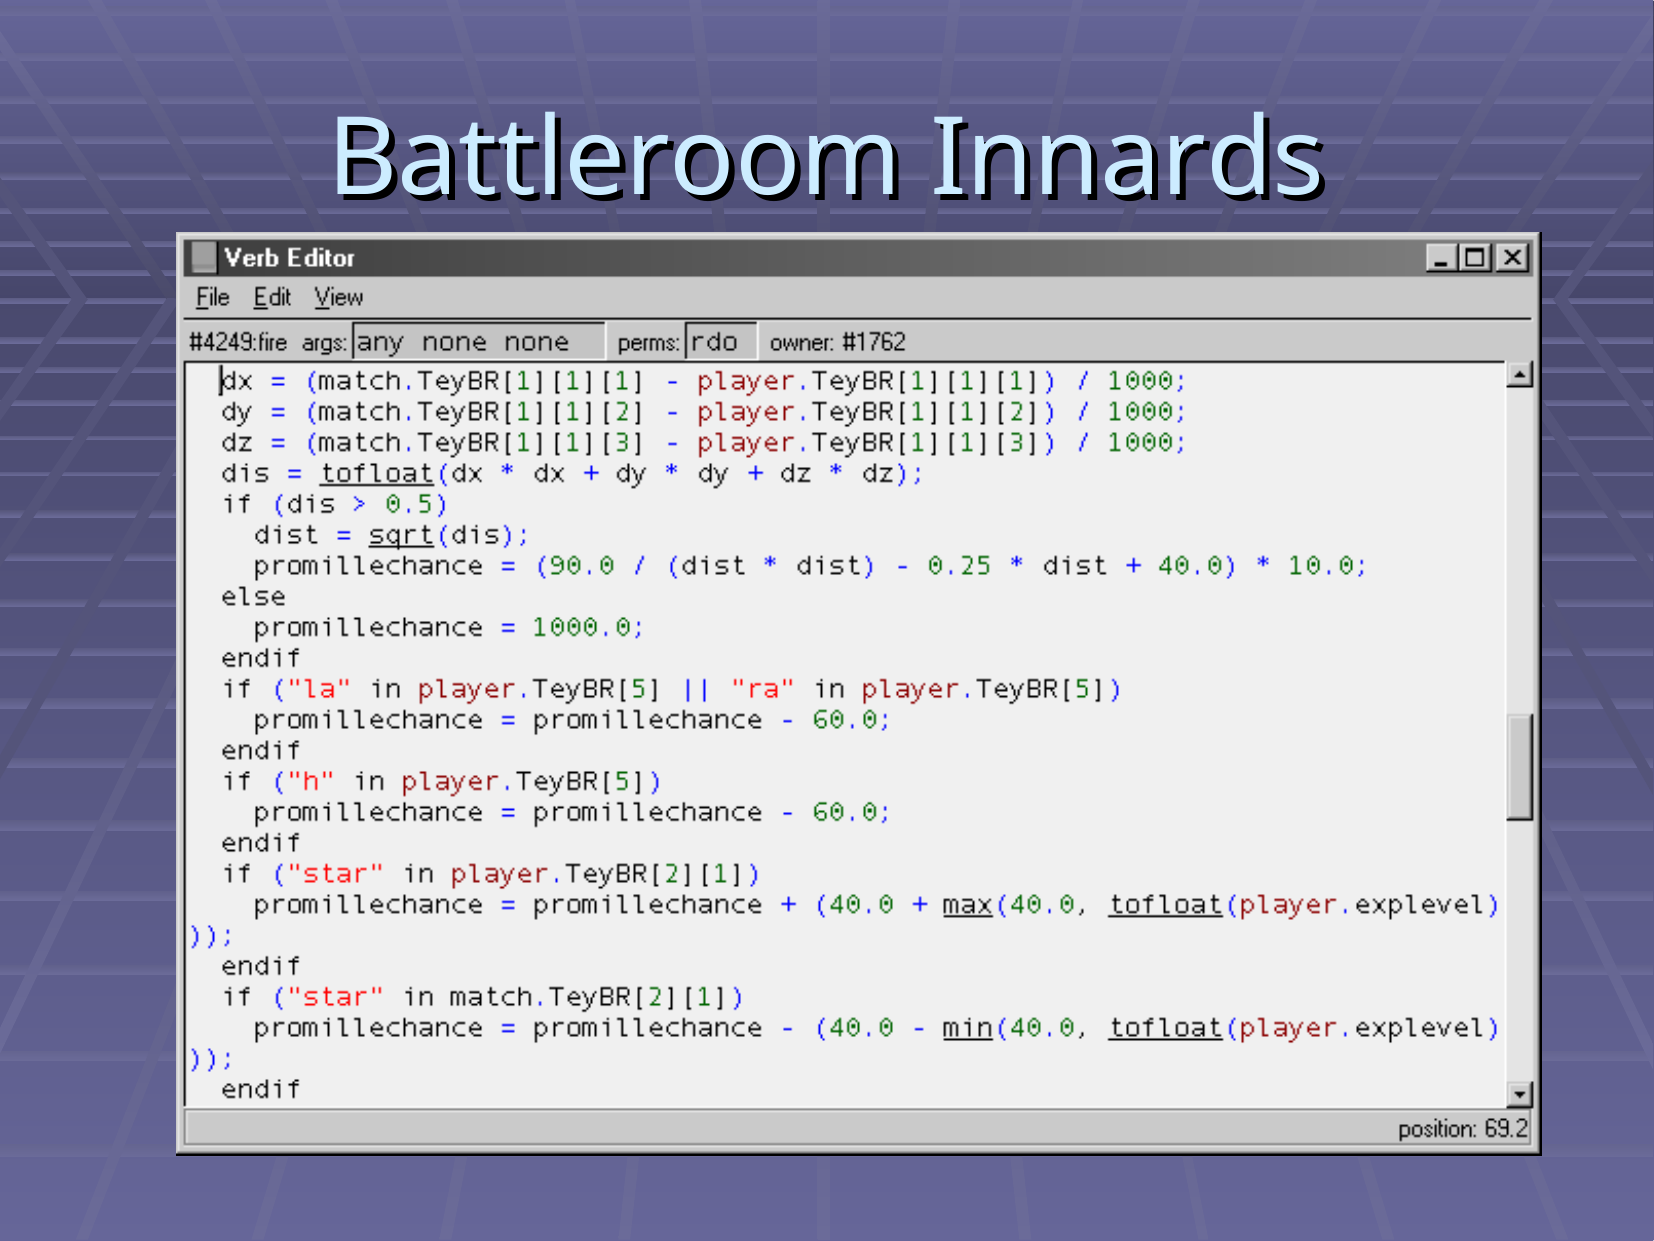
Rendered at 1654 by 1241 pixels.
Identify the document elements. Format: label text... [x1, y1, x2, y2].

title Battleroom Innards [82, 49, 1570, 257]
picture [176, 232, 1542, 1157]
